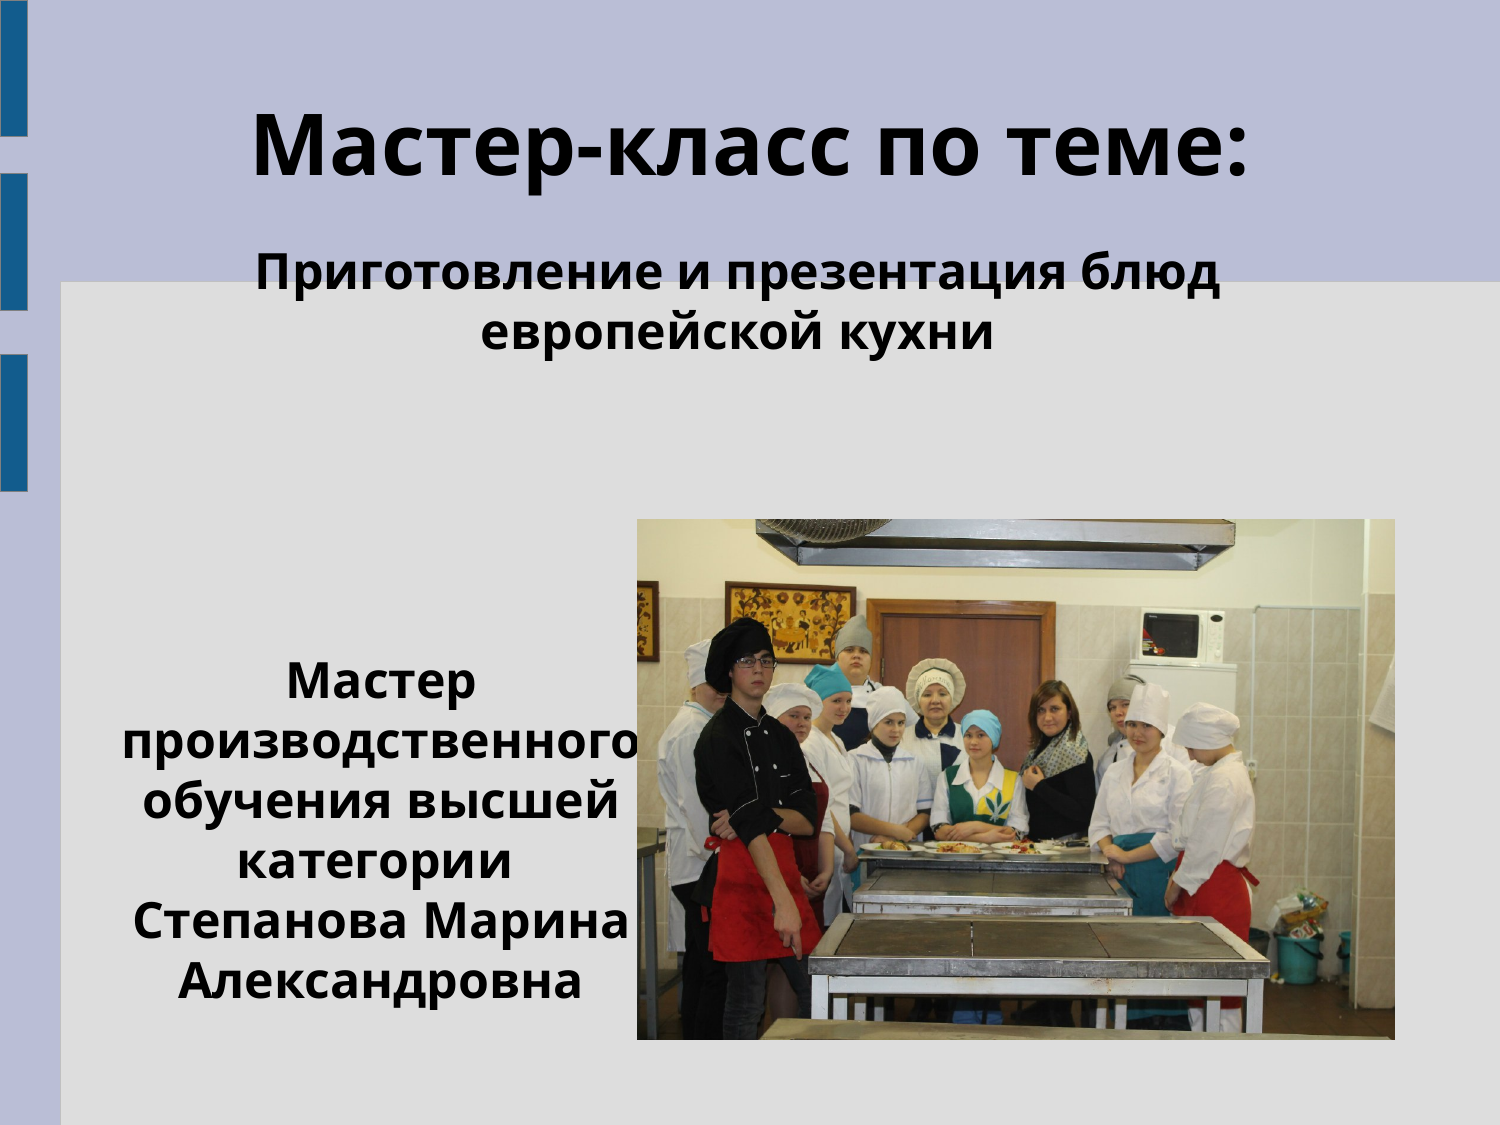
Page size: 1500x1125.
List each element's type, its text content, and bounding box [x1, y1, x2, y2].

text_box Приготовление и презентация блюд европейской кухни [70, 232, 1406, 368]
picture [637, 519, 1395, 1040]
text_box Мастер производственного обучения высшей категории Степанова Марина Александровна [82, 640, 637, 1016]
title Мастер-класс по теме: [75, 82, 1425, 271]
